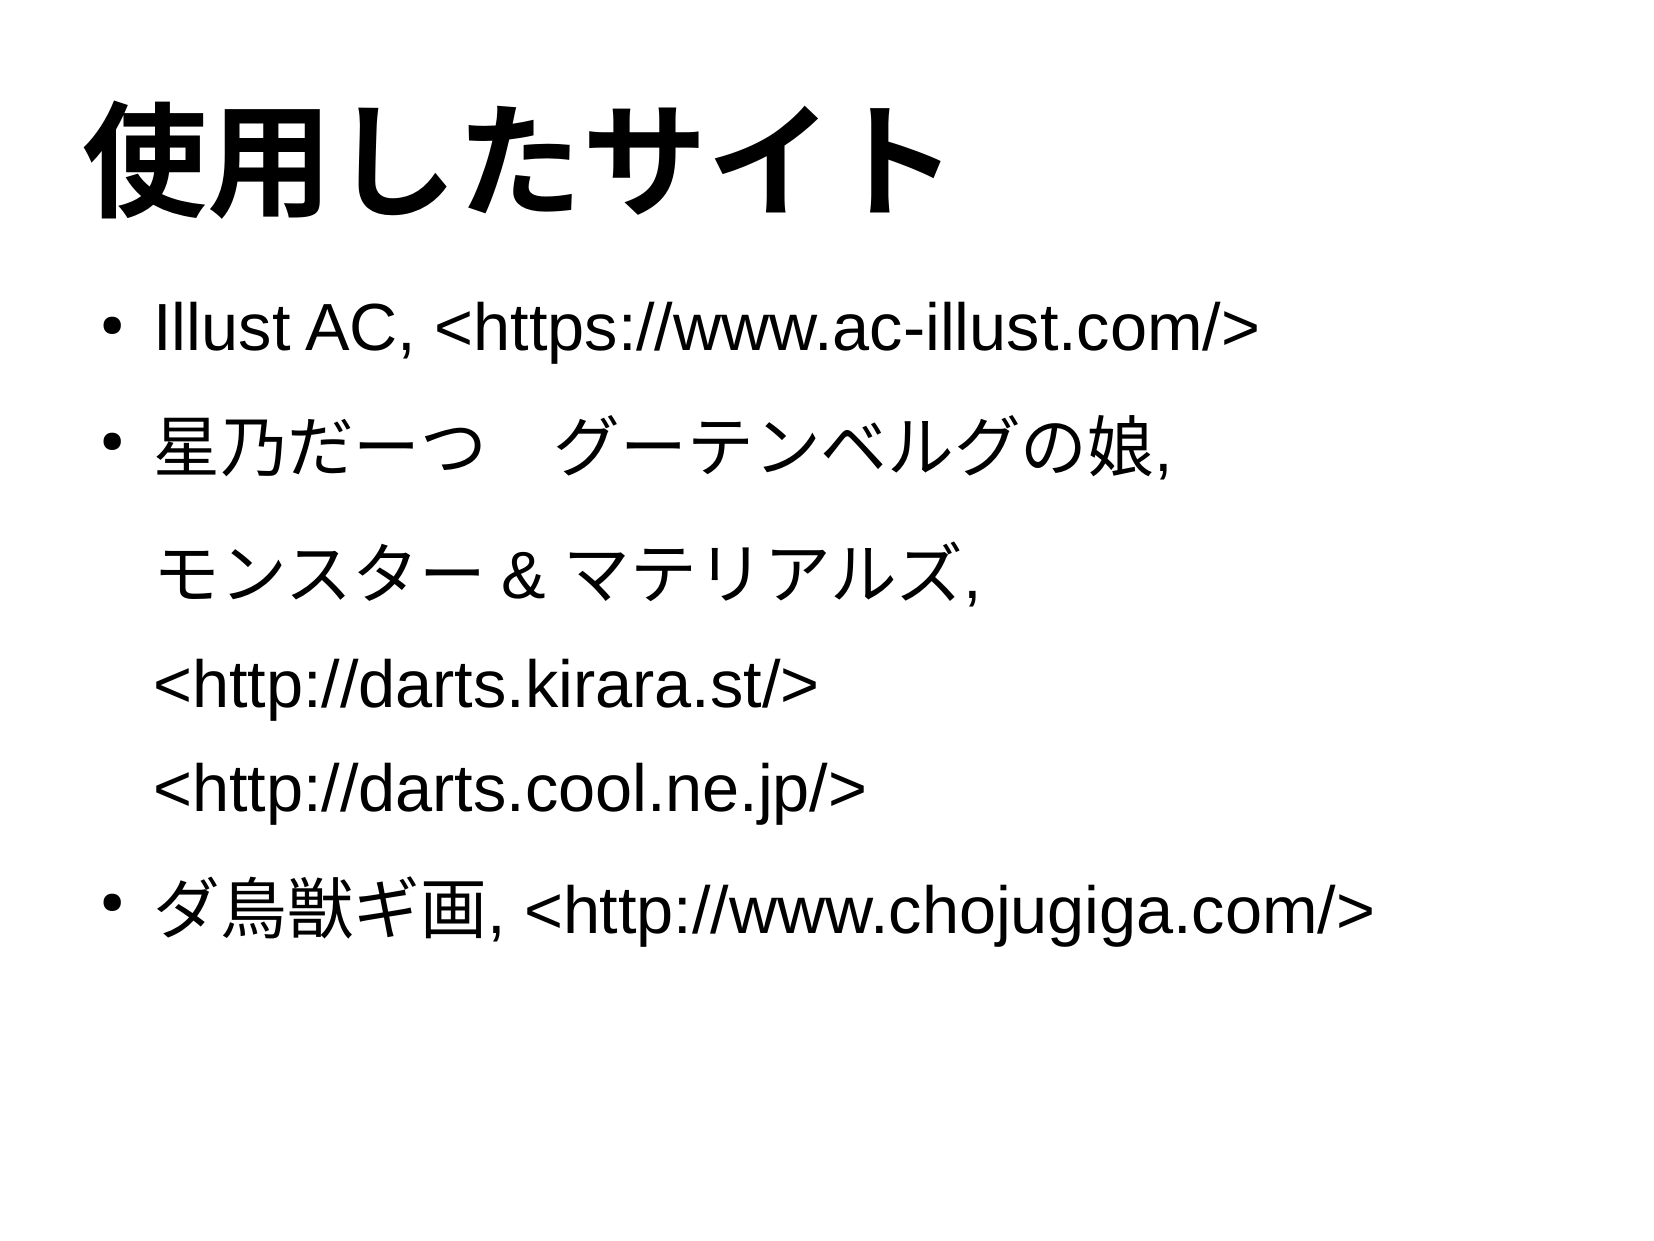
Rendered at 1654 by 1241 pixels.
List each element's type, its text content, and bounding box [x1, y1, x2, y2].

list Illust AC, <https://www.ac-illust.com/> 星乃だーつ グーテンベルグの娘, モンスター & マテリアルズ, <http://darts.kirara.st/> <http://darts.cool.ne.jp/> ダ鳥獣ギ画, <http://www.chojugiga.com/> [82, 290, 1571, 1010]
title 使用したサイト [82, 49, 1571, 257]
